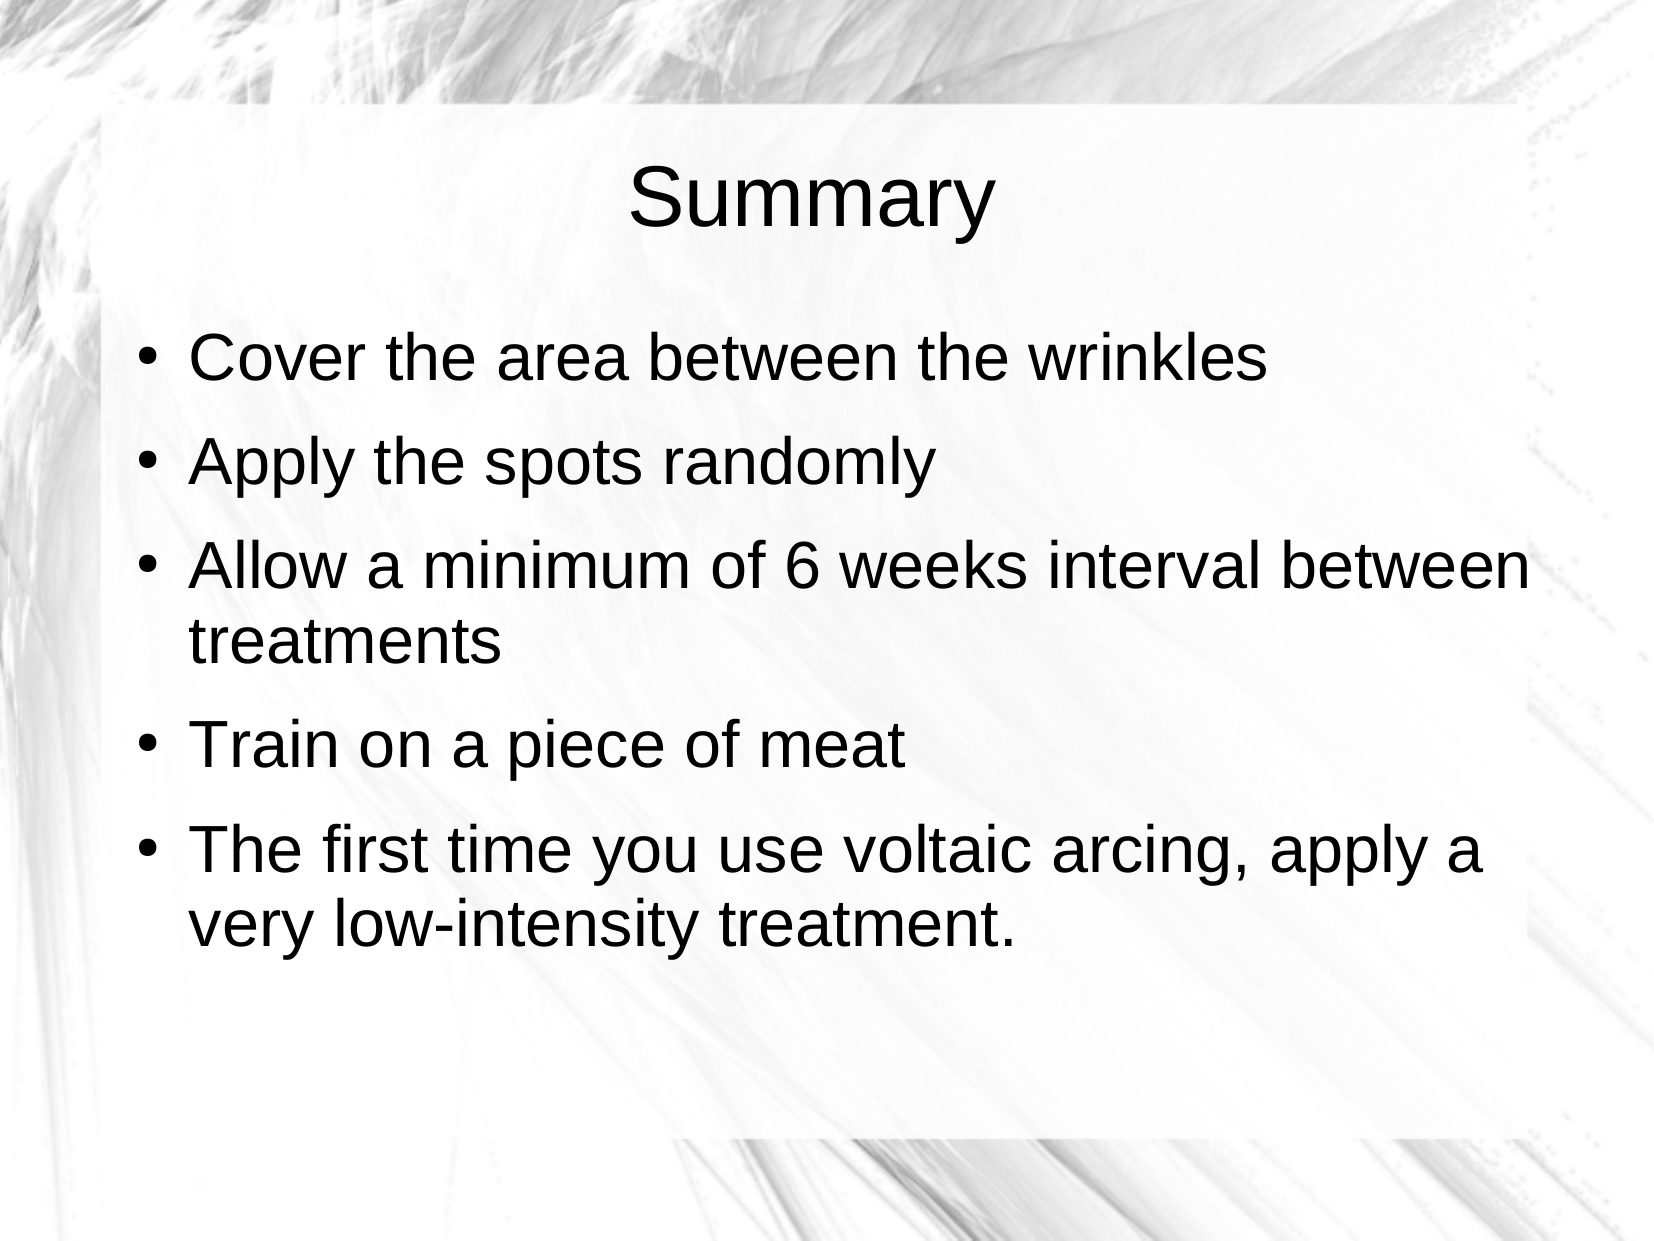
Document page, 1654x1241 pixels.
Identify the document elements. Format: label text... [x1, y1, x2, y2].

list Cover the area between the wrinkles Apply the spots randomly Allow a minimum of 6 weeks interval between treatments Train on a piece of meat The first time you use voltaic arcing, apply a very low-intensity treatment. [118, 319, 1571, 962]
title Summary [118, 112, 1506, 281]
picture [0, 0, 1654, 1241]
